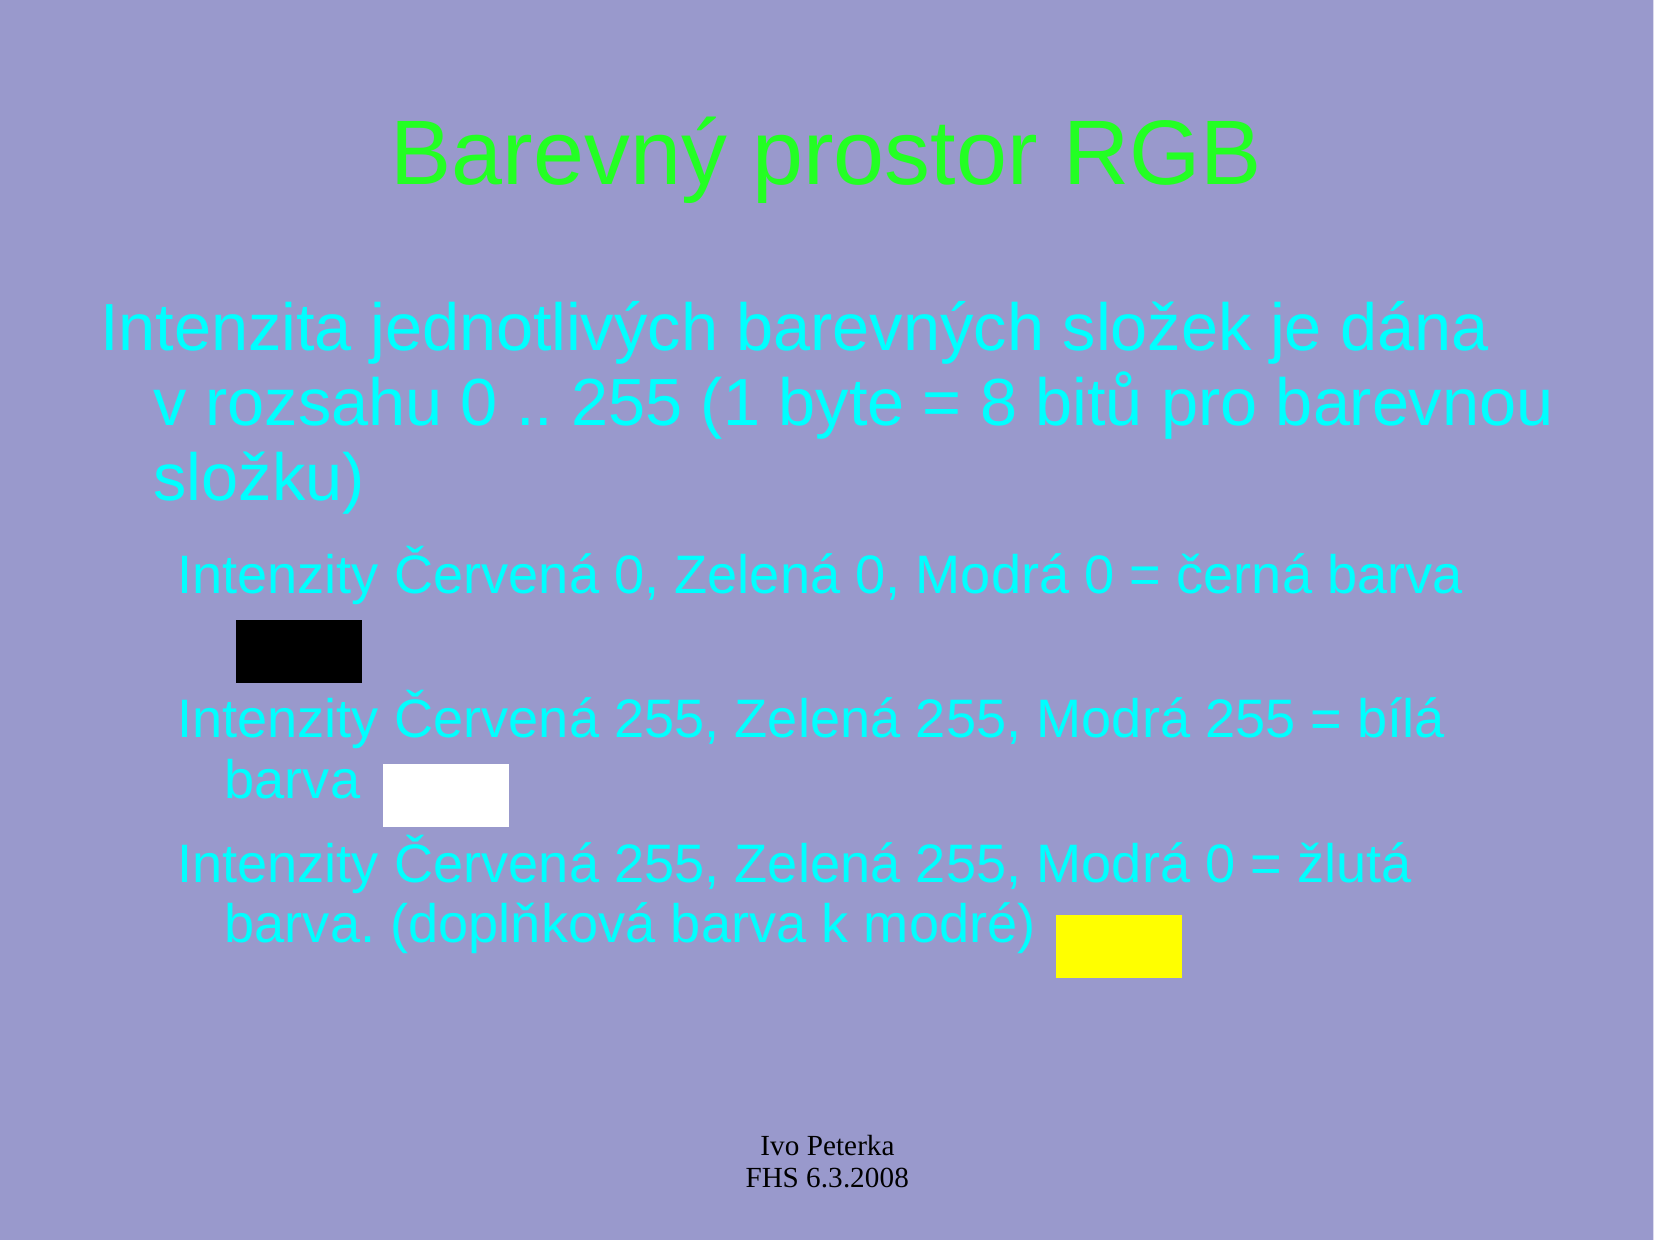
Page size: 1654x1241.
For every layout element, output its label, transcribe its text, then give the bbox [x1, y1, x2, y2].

picture [1056, 915, 1182, 978]
picture [383, 764, 509, 827]
title Barevný prostor RGB [82, 56, 1571, 250]
list Intenzita jednotlivých barevných složek je dána v rozsahu 0 .. 255 (1 byte = 8 bitů pro barevnou složku) Intenzity Červená 0, Zelená 0, Modrá 0 = černá barva Intenzity Červená 255, Zelená 255, Modrá 255 = bílá barva Intenzity Červená 255, Zelená 255, Modrá 0 = žlutá barva. (doplňková barva k modré) [82, 290, 1571, 1094]
picture [236, 620, 362, 683]
